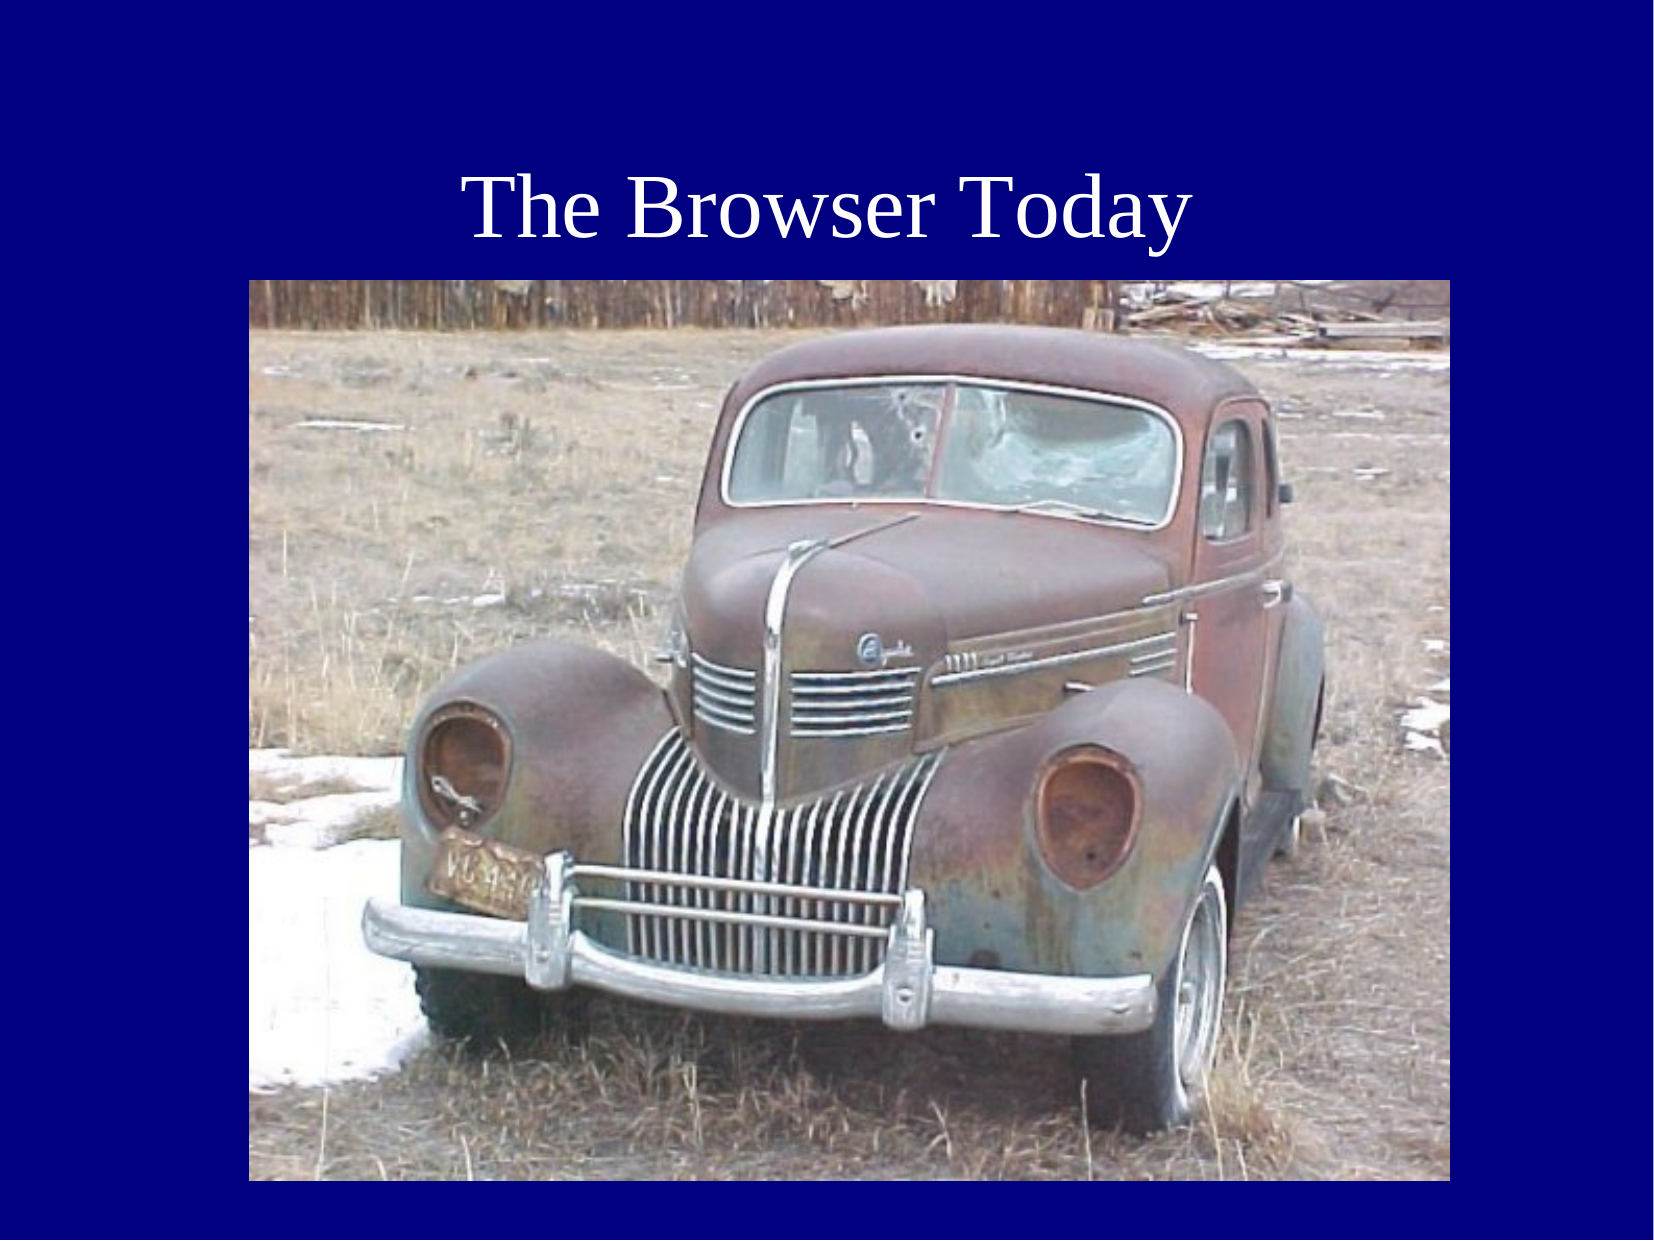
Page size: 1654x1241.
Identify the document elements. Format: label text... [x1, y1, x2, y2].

title The Browser Today [121, 102, 1534, 311]
picture [249, 280, 1450, 1181]
